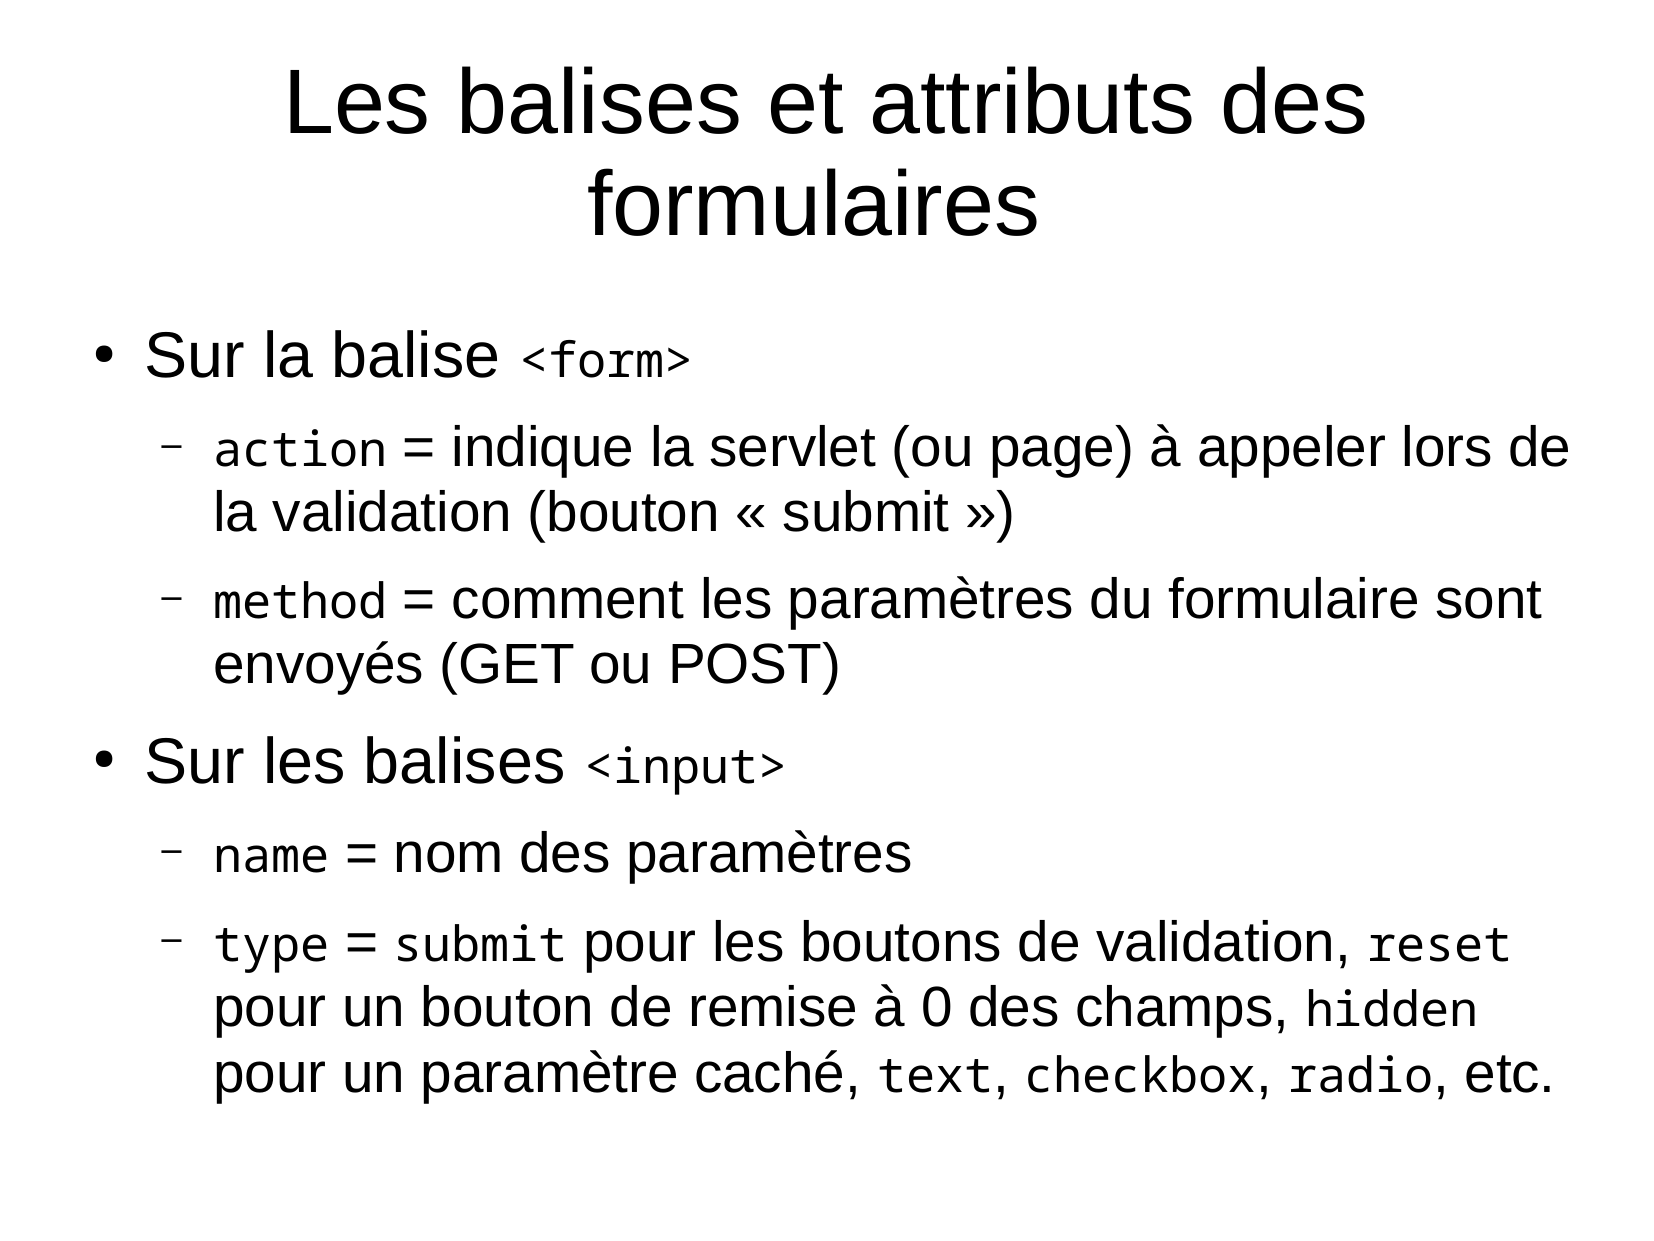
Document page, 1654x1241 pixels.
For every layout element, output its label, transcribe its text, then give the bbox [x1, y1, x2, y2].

list Sur la balise <form> action = indique la servlet (ou page) à appeler lors de la validation (bouton « submit ») method = comment les paramètres du formulaire sont envoyés (GET ou POST) Sur les balises <input> name = nom des paramètres type = submit pour les boutons de validation, reset pour un bouton de remise à 0 des champs, hidden pour un paramètre caché, text, checkbox, radio, etc. [75, 318, 1595, 1161]
title Les balises et attributs des formulaires [82, 49, 1571, 257]
